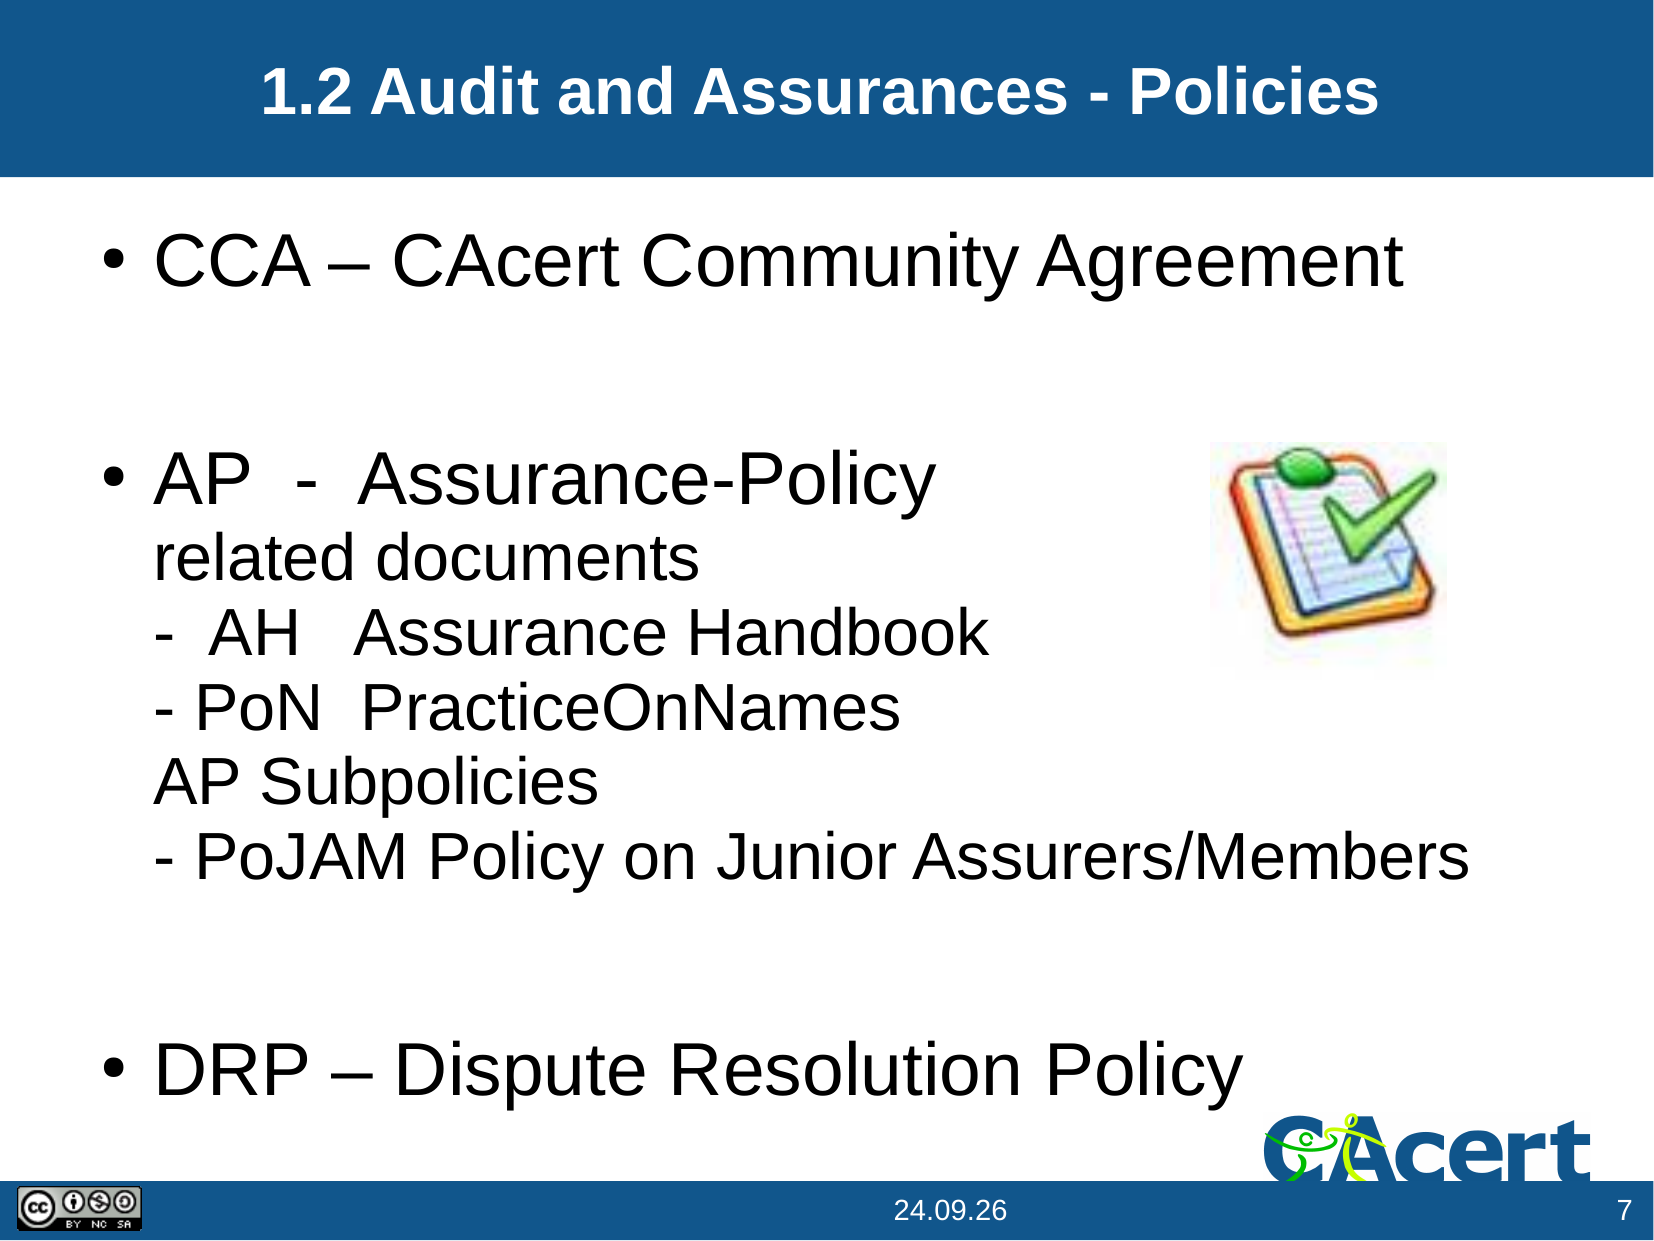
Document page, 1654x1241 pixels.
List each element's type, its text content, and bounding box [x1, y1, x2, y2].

title 1.2 Audit and Assurances - Policies [76, 17, 1565, 166]
list CCA – CAcert Community Agreement AP - Assurance-Policy related documents - AH Assurance Handbook - PoN PracticeOnNames AP Subpolicies - PoJAM Policy on Junior Assurers/Members DRP – Dispute Resolution Policy [82, 218, 1571, 1112]
picture [1210, 442, 1447, 680]
picture [17, 1186, 142, 1231]
picture [1263, 1112, 1591, 1181]
